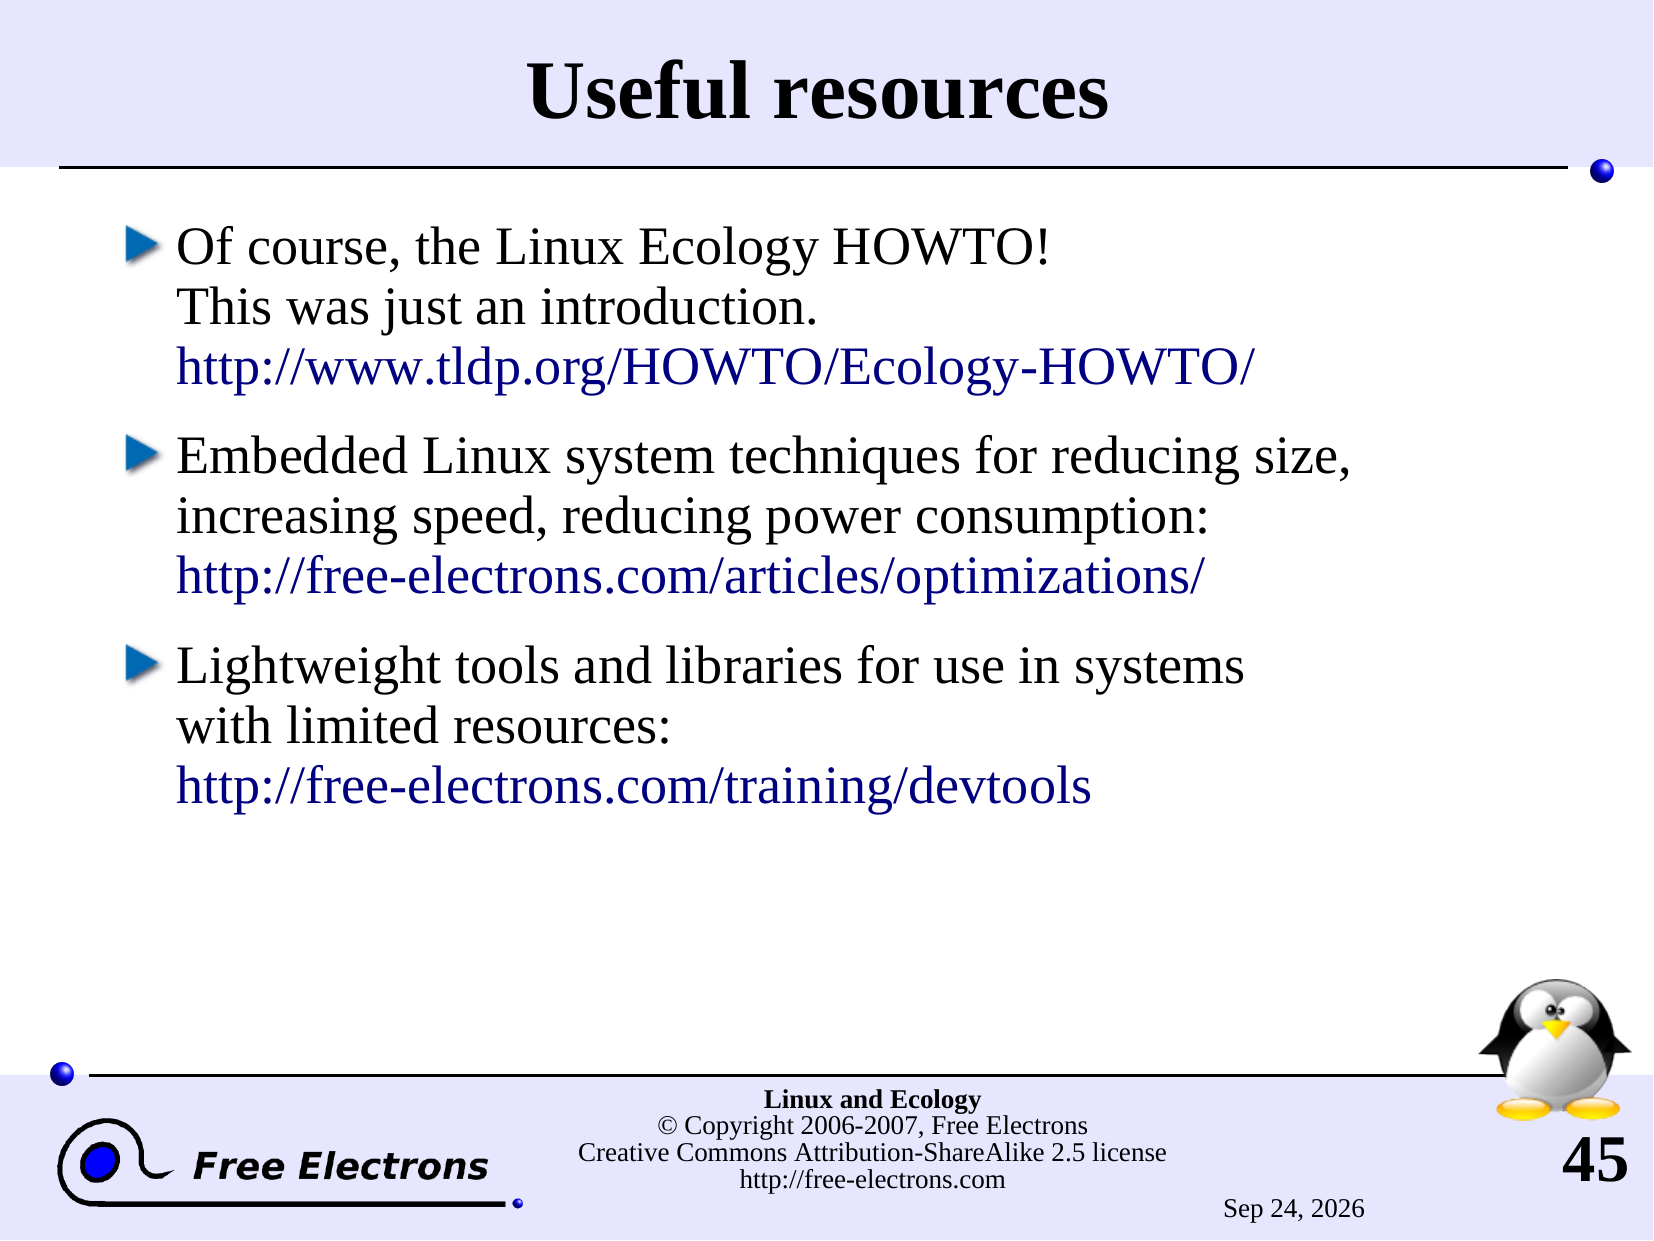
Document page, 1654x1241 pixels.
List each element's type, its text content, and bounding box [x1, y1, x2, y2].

picture [1476, 979, 1634, 1121]
title Useful resources [33, 29, 1604, 153]
picture [50, 1107, 527, 1216]
list Of course, the Linux Ecology HOWTO! This was just an introduction. http://www.tldp.org/HOWTO/Ecology-HOWTO/ Embedded Linux system techniques for reducing size, increasing speed, reducing power consumption: http://free-electrons.com/articles/optimizations/ Lightweight tools and libraries for use in systems with limited resources: http://free-electrons.com/training/devtools [105, 216, 1518, 1066]
